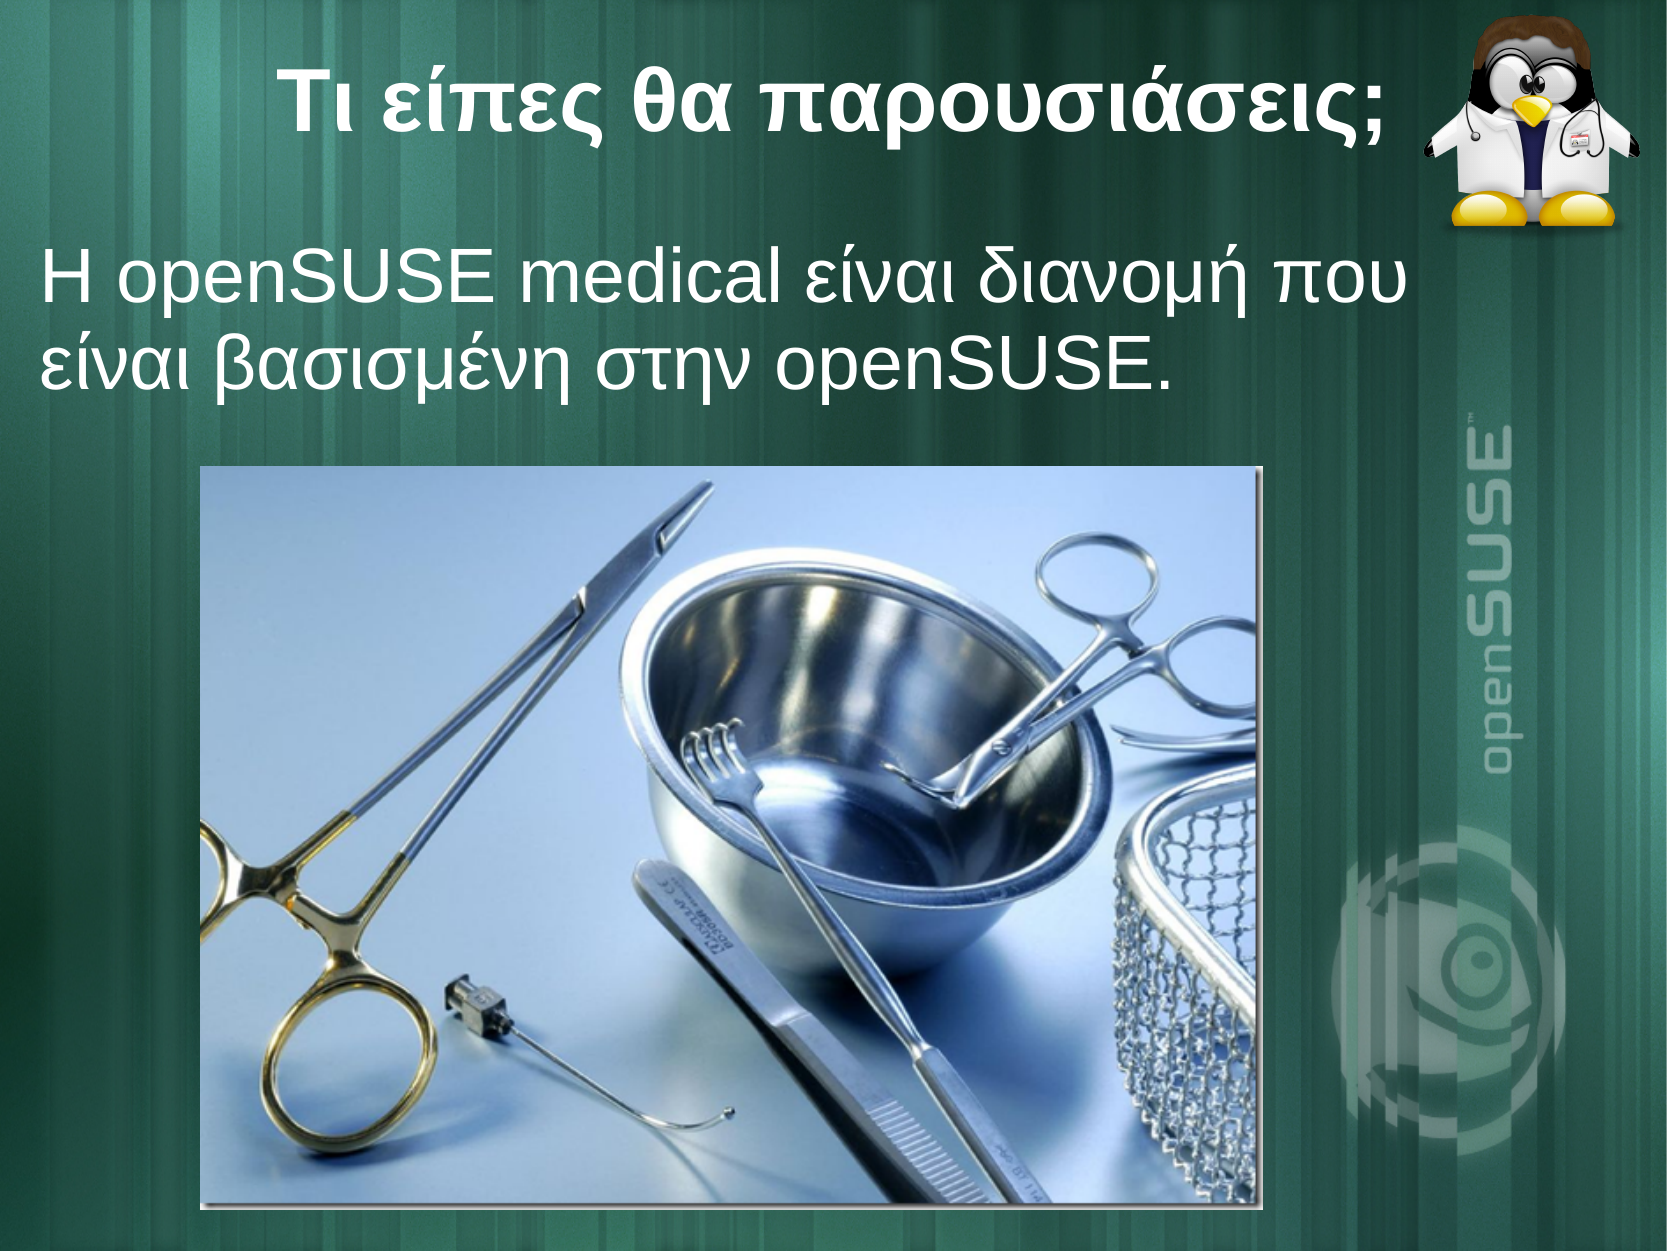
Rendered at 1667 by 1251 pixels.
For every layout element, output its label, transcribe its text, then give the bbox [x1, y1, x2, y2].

title Τι είπες θα παρουσιάσεις; [40, 50, 1416, 201]
list Η openSUSE medical είναι διανομή που είναι βασισμένη στην openSUSE. [40, 231, 1518, 651]
picture [0, 0, 1667, 1251]
